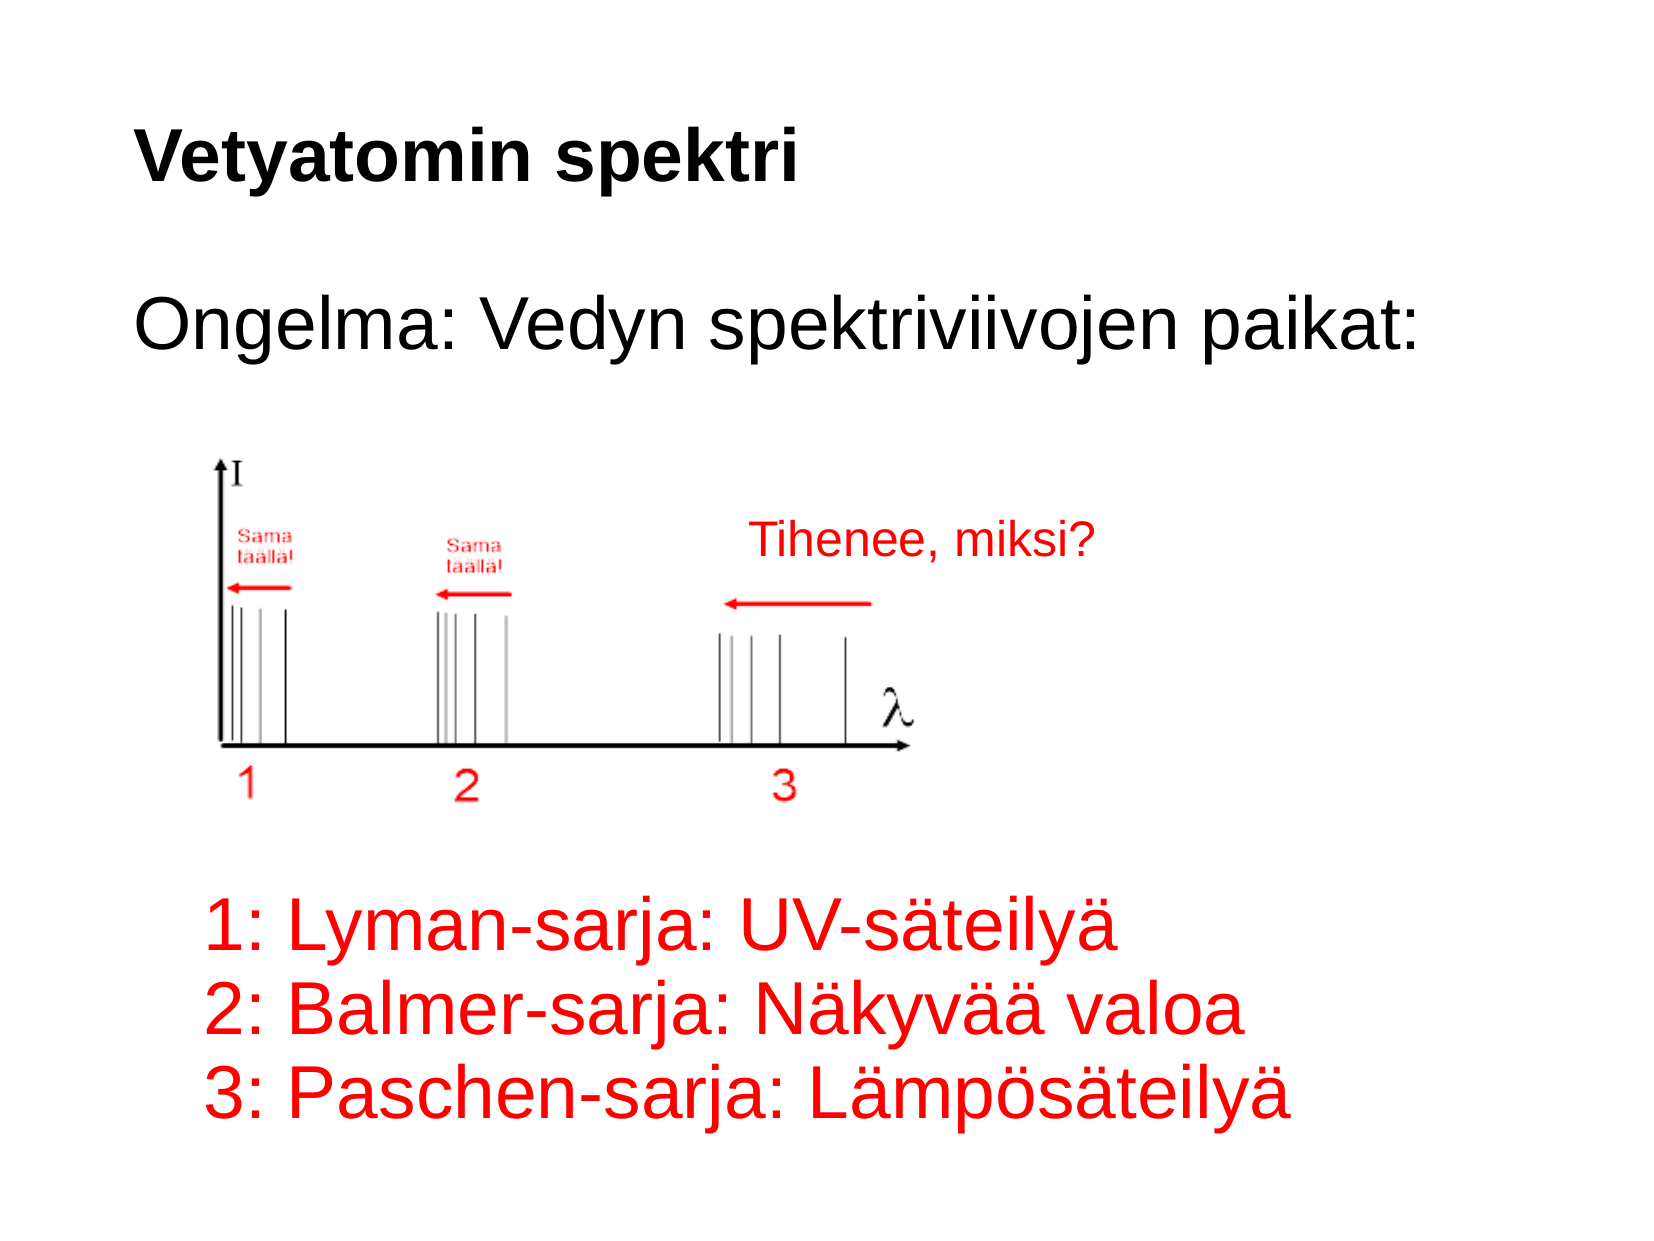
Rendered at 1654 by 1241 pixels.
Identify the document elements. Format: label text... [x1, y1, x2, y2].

text_box Vetyatomin spektri Ongelma: Vedyn spektriviivojen paikat: [118, 106, 1512, 378]
picture [170, 427, 969, 827]
text_box 1: Lyman-sarja: UV-säteilyä 2: Balmer-sarja: Näkyvää valoa 3: Paschen-sarja: Lämpösäteilyä [188, 874, 1477, 1182]
text_box Tihenee, miksi? [733, 503, 1129, 591]
